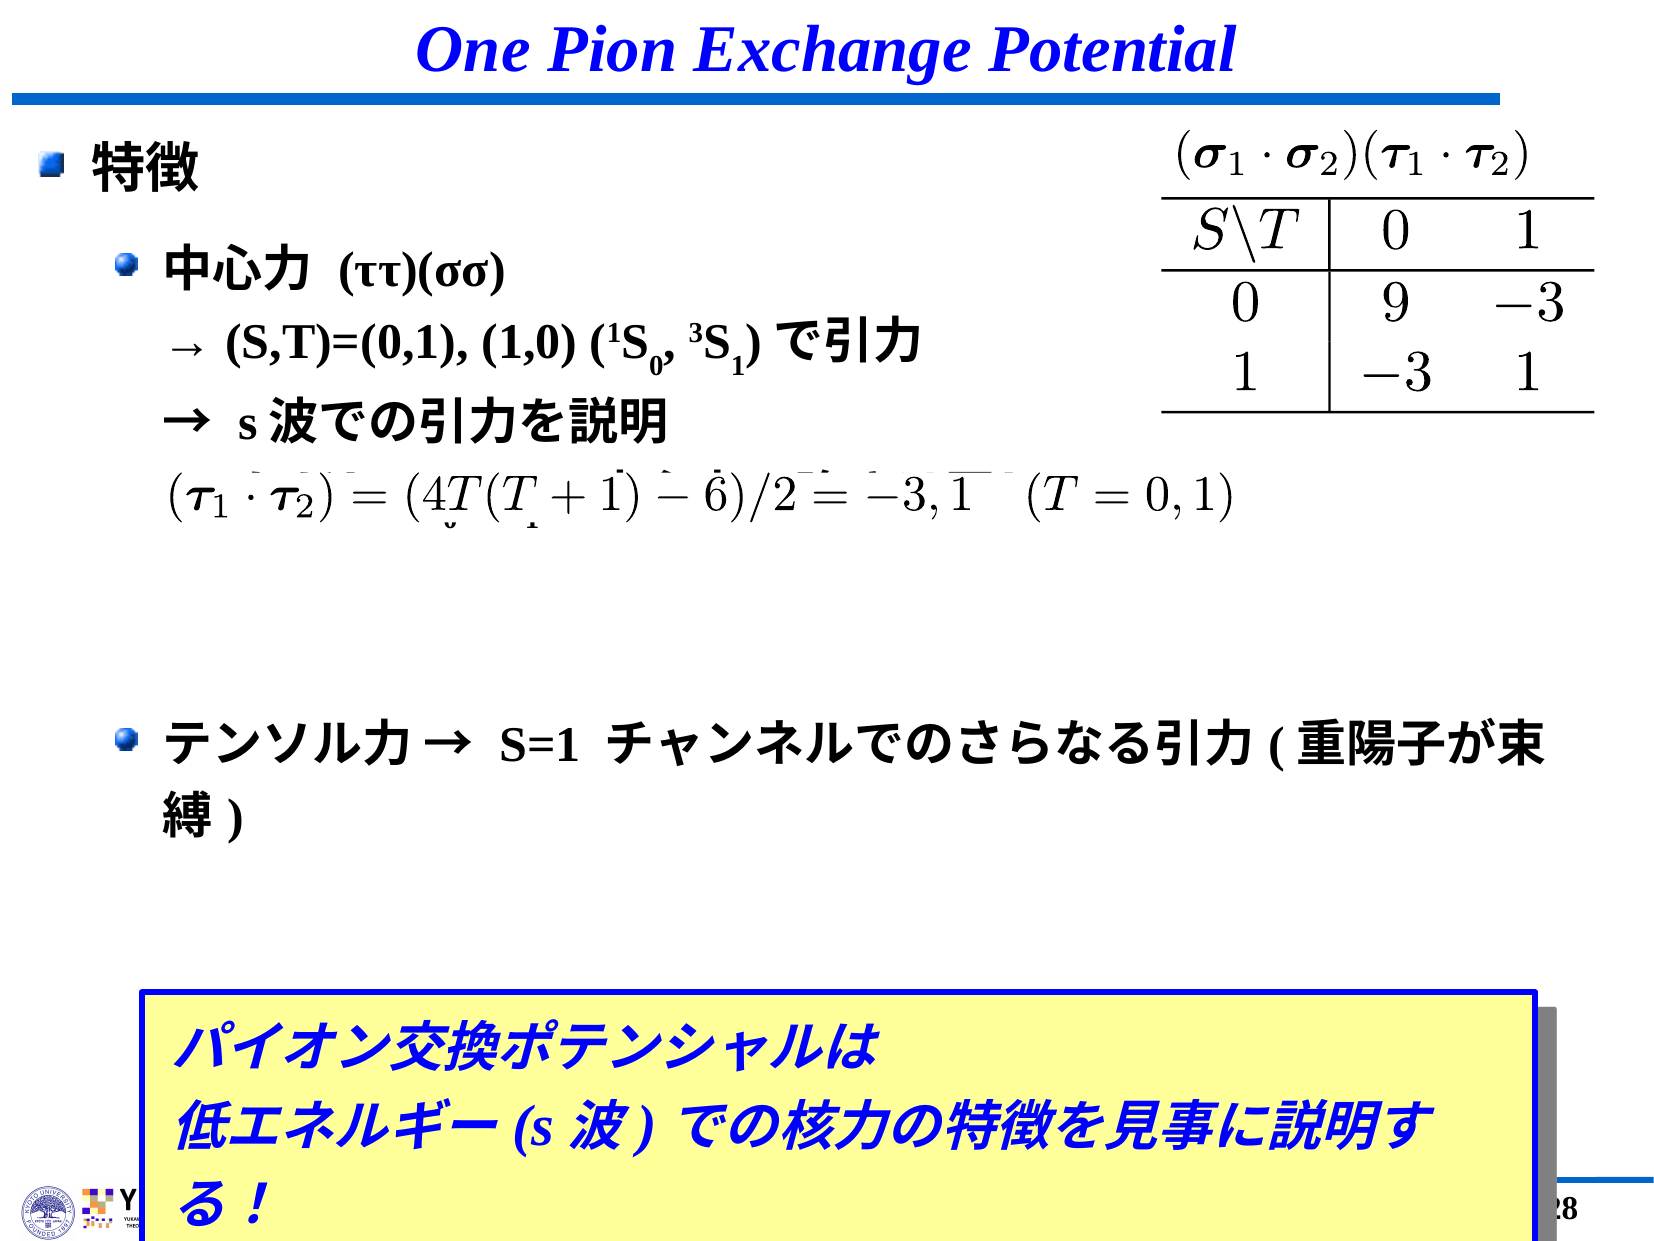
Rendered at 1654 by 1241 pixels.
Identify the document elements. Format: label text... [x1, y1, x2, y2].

picture [20, 1185, 76, 1241]
list 特徴 中心力 (ττ)(σσ) → (S,T)=(0,1), (1,0) (1S0, 3S1)で引力 → s波での引力を説明 ただし1S0, 3S1で中心力の強さは同じ テンソル力 → S=1 チャンネルでのさらなる引力(重陽子が束縛) [20, 124, 1621, 1137]
text_box [1173, 129, 1532, 180]
text_box パイオン交換ポテンシャルは 低エネルギー(s波)での核力の特徴を見事に説明する！ [141, 992, 1536, 1135]
title One Pion Exchange Potential [0, 0, 1654, 99]
text_box [165, 472, 1237, 523]
text_box [1161, 197, 1595, 414]
picture [77, 1179, 139, 1232]
